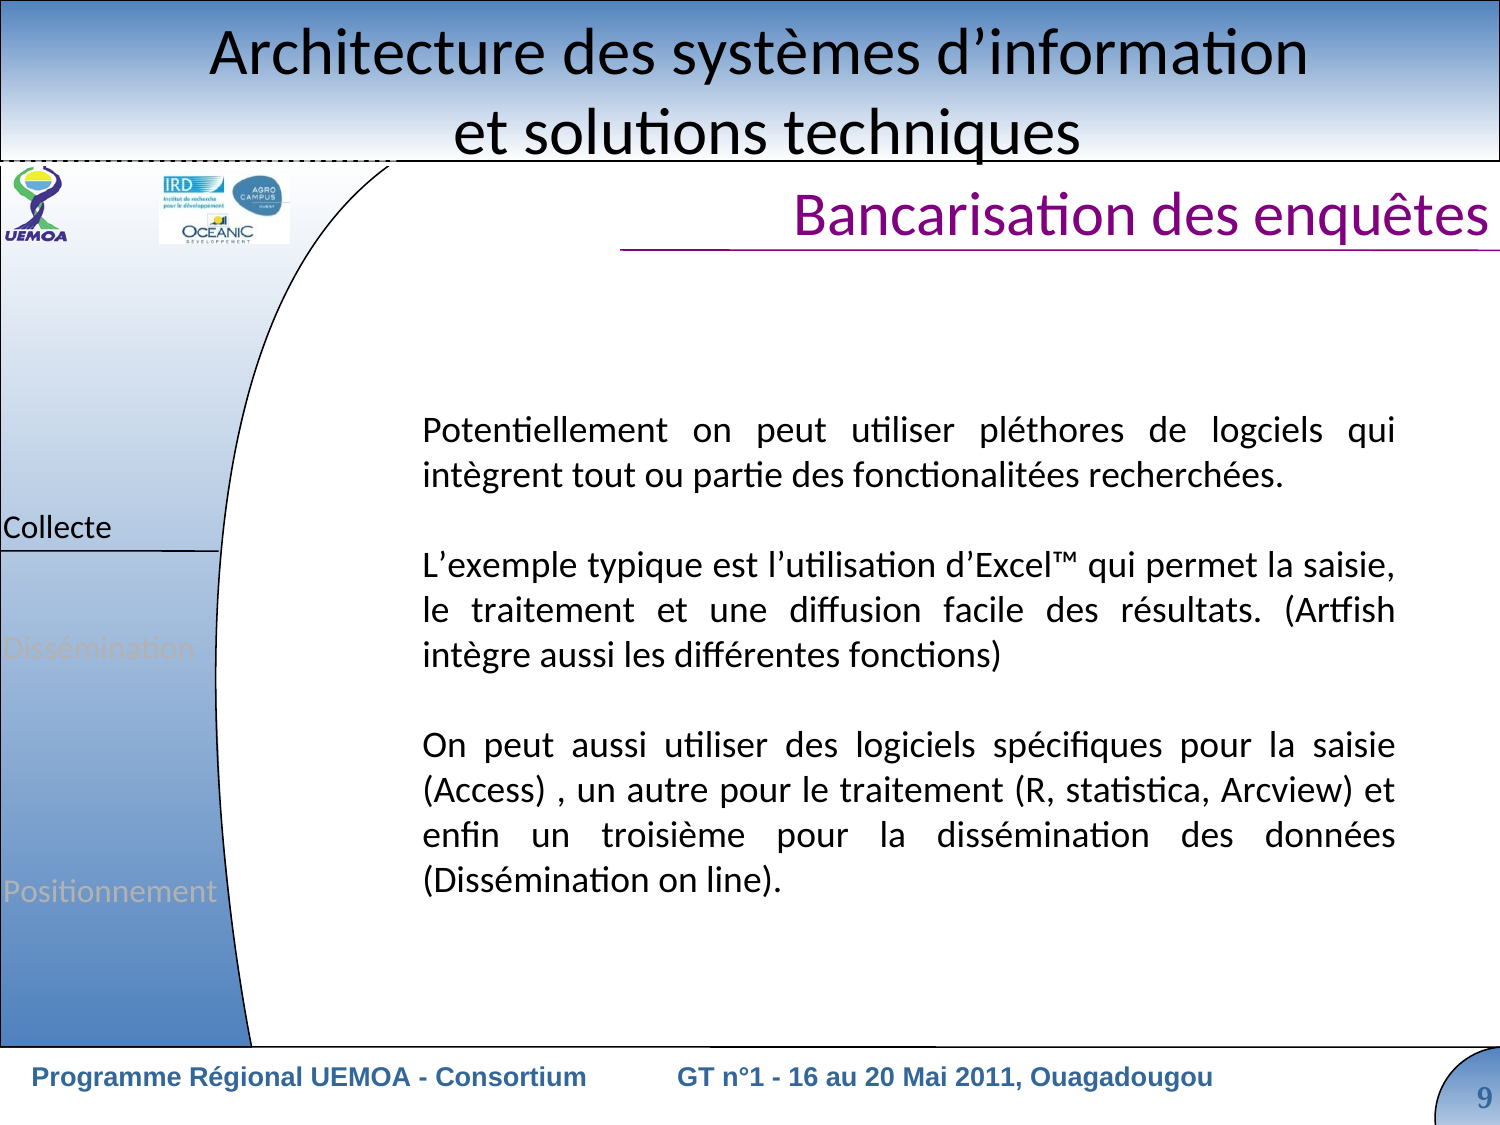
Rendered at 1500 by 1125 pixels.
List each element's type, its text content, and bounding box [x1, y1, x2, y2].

text_box Bancarisation des enquêtes [265, 165, 1500, 256]
text_box Collecte Dissémination Positionnement [0, 497, 314, 1039]
picture [159, 173, 265, 244]
text_box Potentiellement on peut utiliser pléthores de logciels qui intègrent tout ou partie des fonctionalitées recherchées. L’exemple typique est l’utilisation d’Excel™ qui permet la saisie, le traitement et une diffusion facile des résultats. (Artfish intègre aussi les différentes fonctions) On peut aussi utiliser des logiciels spécifiques pour la saisie (Access) , un autre pour le traitement (R, statistica, Arcview) et enfin un troisième pour la dissémination des données (Dissémination on line). [407, 397, 1412, 908]
text_box Architecture des systèmes d’information et solutions techniques [53, 0, 1483, 161]
picture [0, 166, 73, 244]
